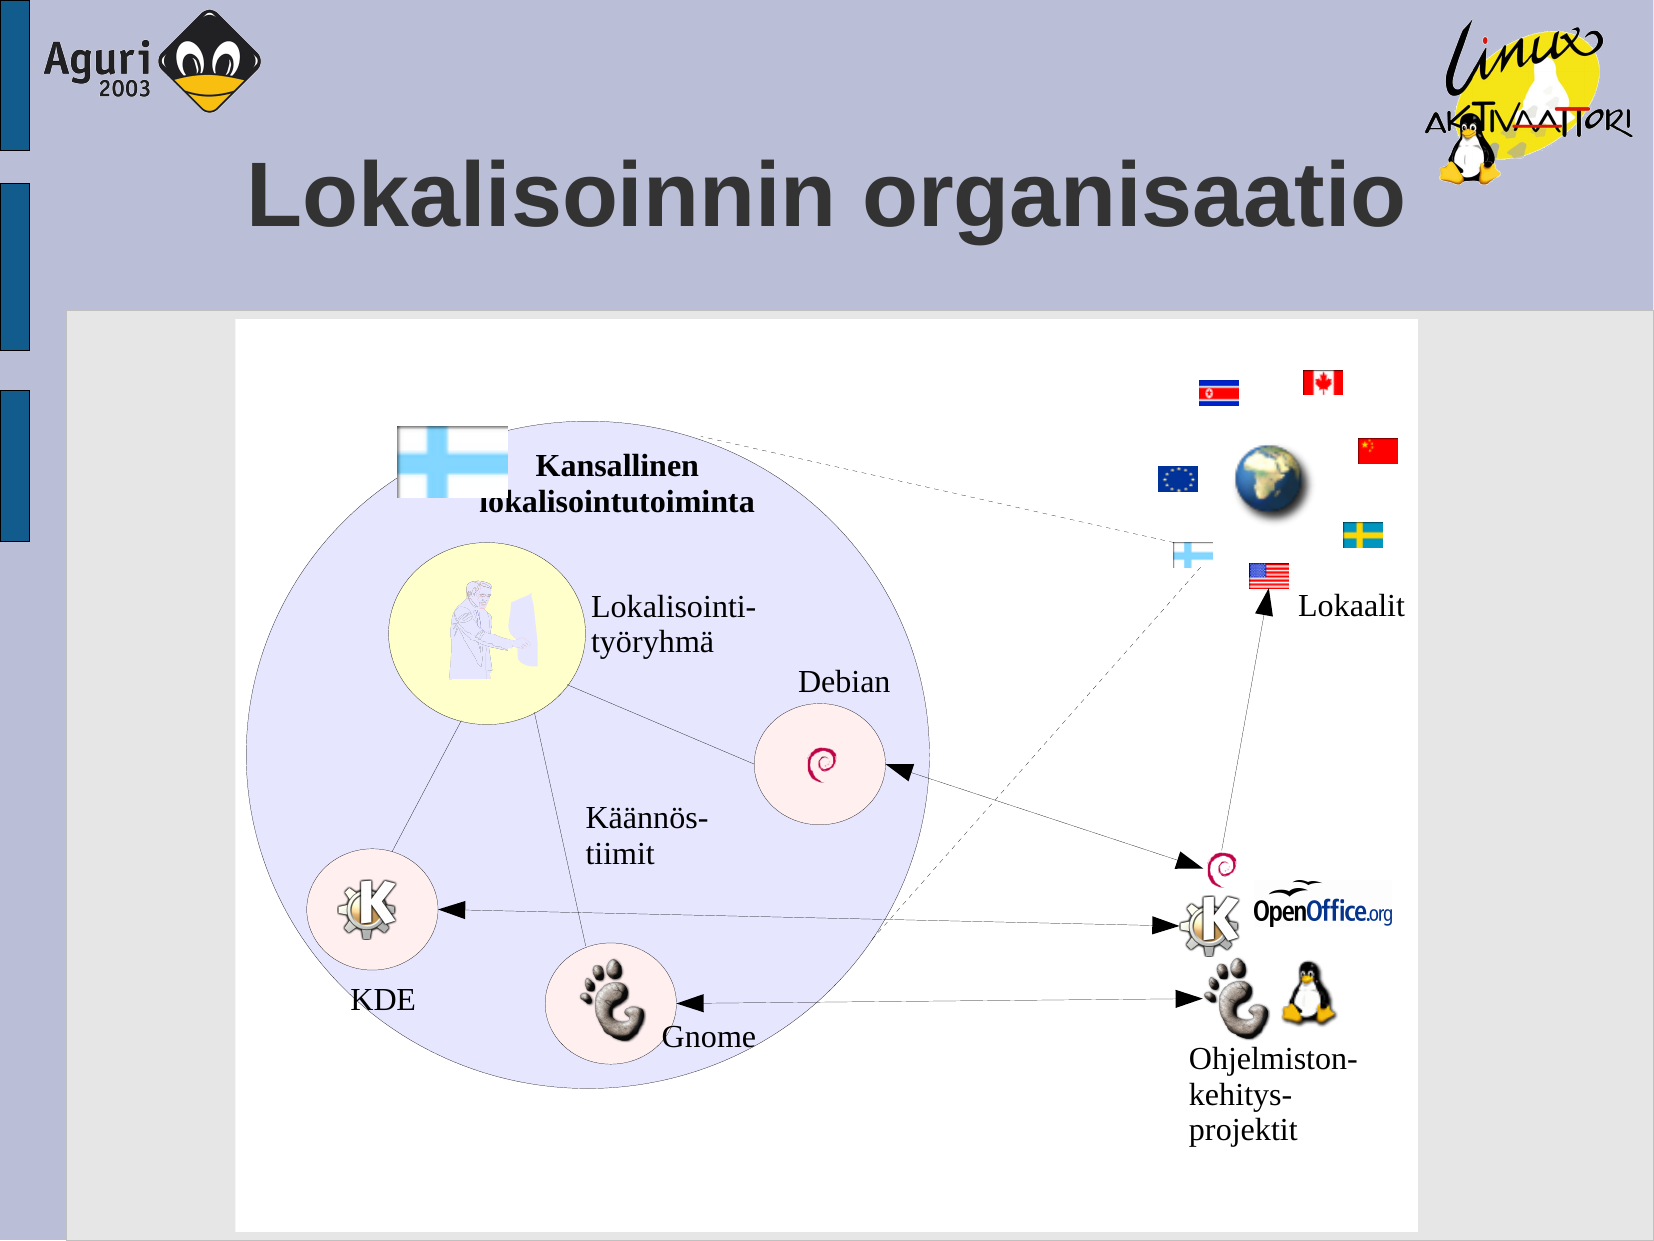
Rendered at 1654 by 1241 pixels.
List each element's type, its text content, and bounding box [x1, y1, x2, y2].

picture [1417, 12, 1640, 190]
title Lokalisoinnin organisaatio [121, 91, 1534, 299]
chart [235, 318, 1418, 1232]
picture [39, 9, 265, 113]
